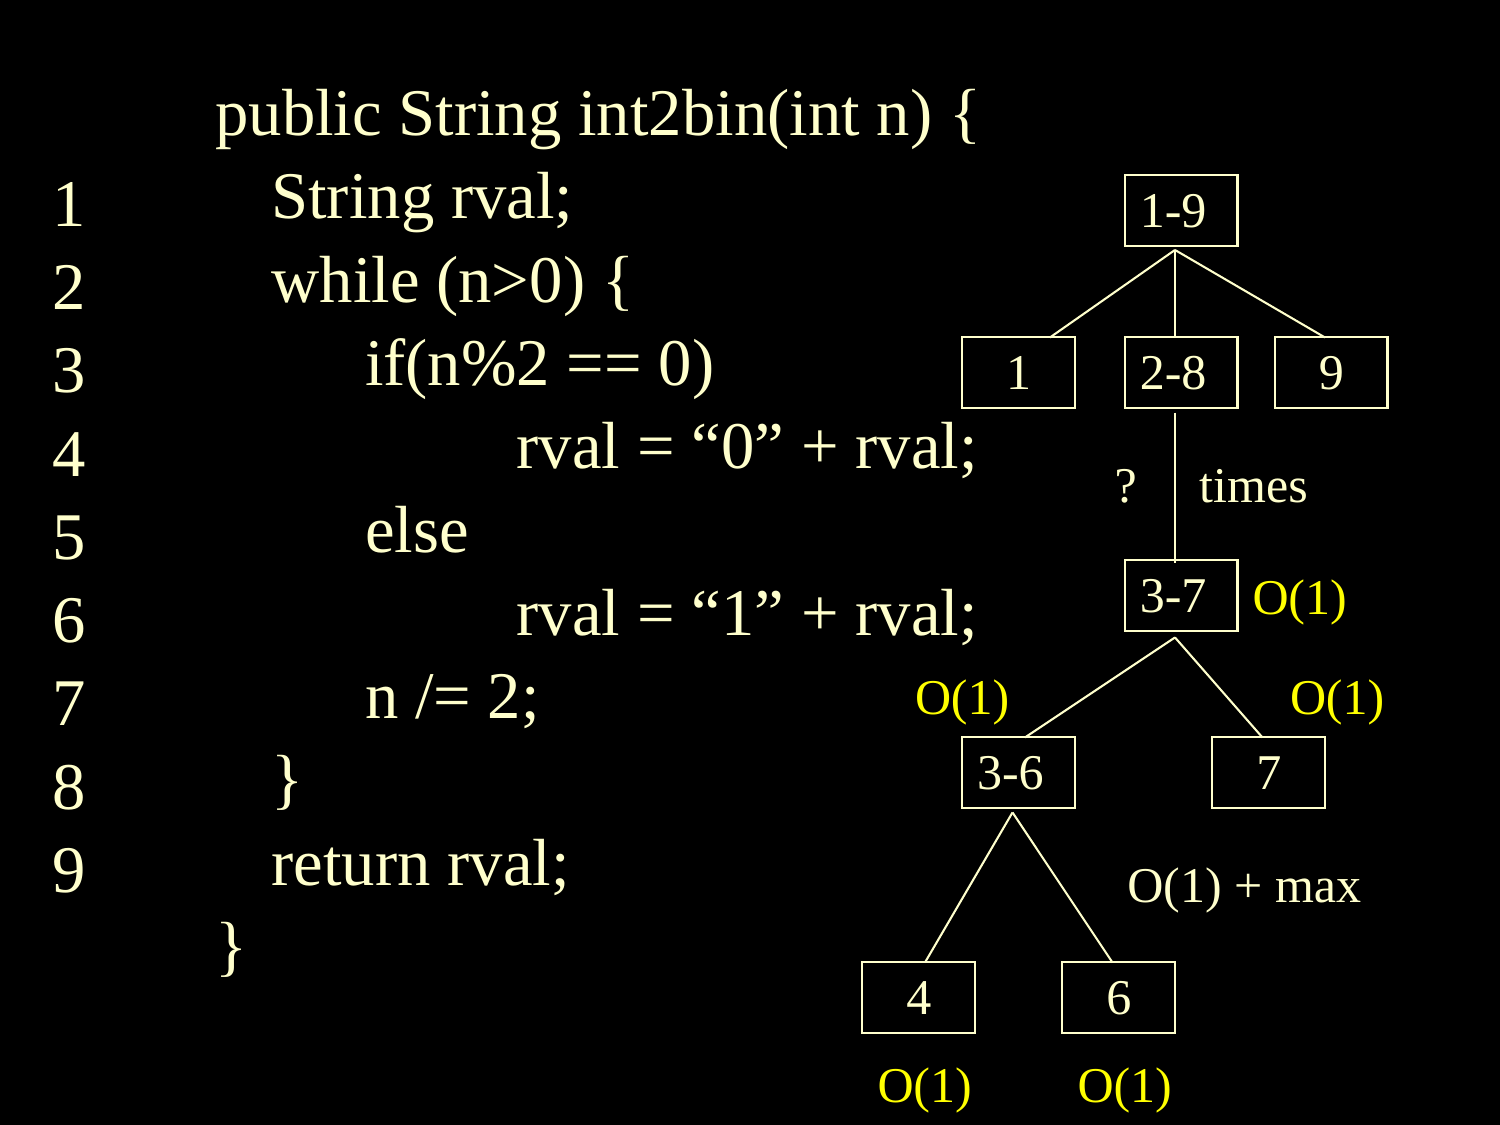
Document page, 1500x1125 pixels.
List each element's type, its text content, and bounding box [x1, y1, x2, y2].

text_box 2-8 [1128, 337, 1238, 409]
text_box O(1) + max [1128, 849, 1377, 921]
text_box 6 [1128, 962, 1176, 1034]
text_box 7 [1212, 737, 1326, 809]
text_box 9 [1274, 337, 1388, 409]
text_box O(1) [862, 1051, 987, 1121]
text_box 3-7 [1128, 560, 1238, 632]
text_box O(1) [1237, 562, 1362, 634]
text_box 1-9 [1128, 174, 1238, 246]
text_box 1 2 3 4 5 6 7 8 9 [37, 74, 188, 1051]
text_box O(1) [1062, 1049, 1188, 1121]
text_box ? times [1128, 449, 1324, 521]
list public String int2bin(int n) { String rval; while (n>0) { if(n%2 == 0) rval = “0” + rval; else rval = “1” + rval; n /= 2; } return rval; } [200, 74, 1128, 1051]
text_box O(1) [1275, 662, 1400, 734]
